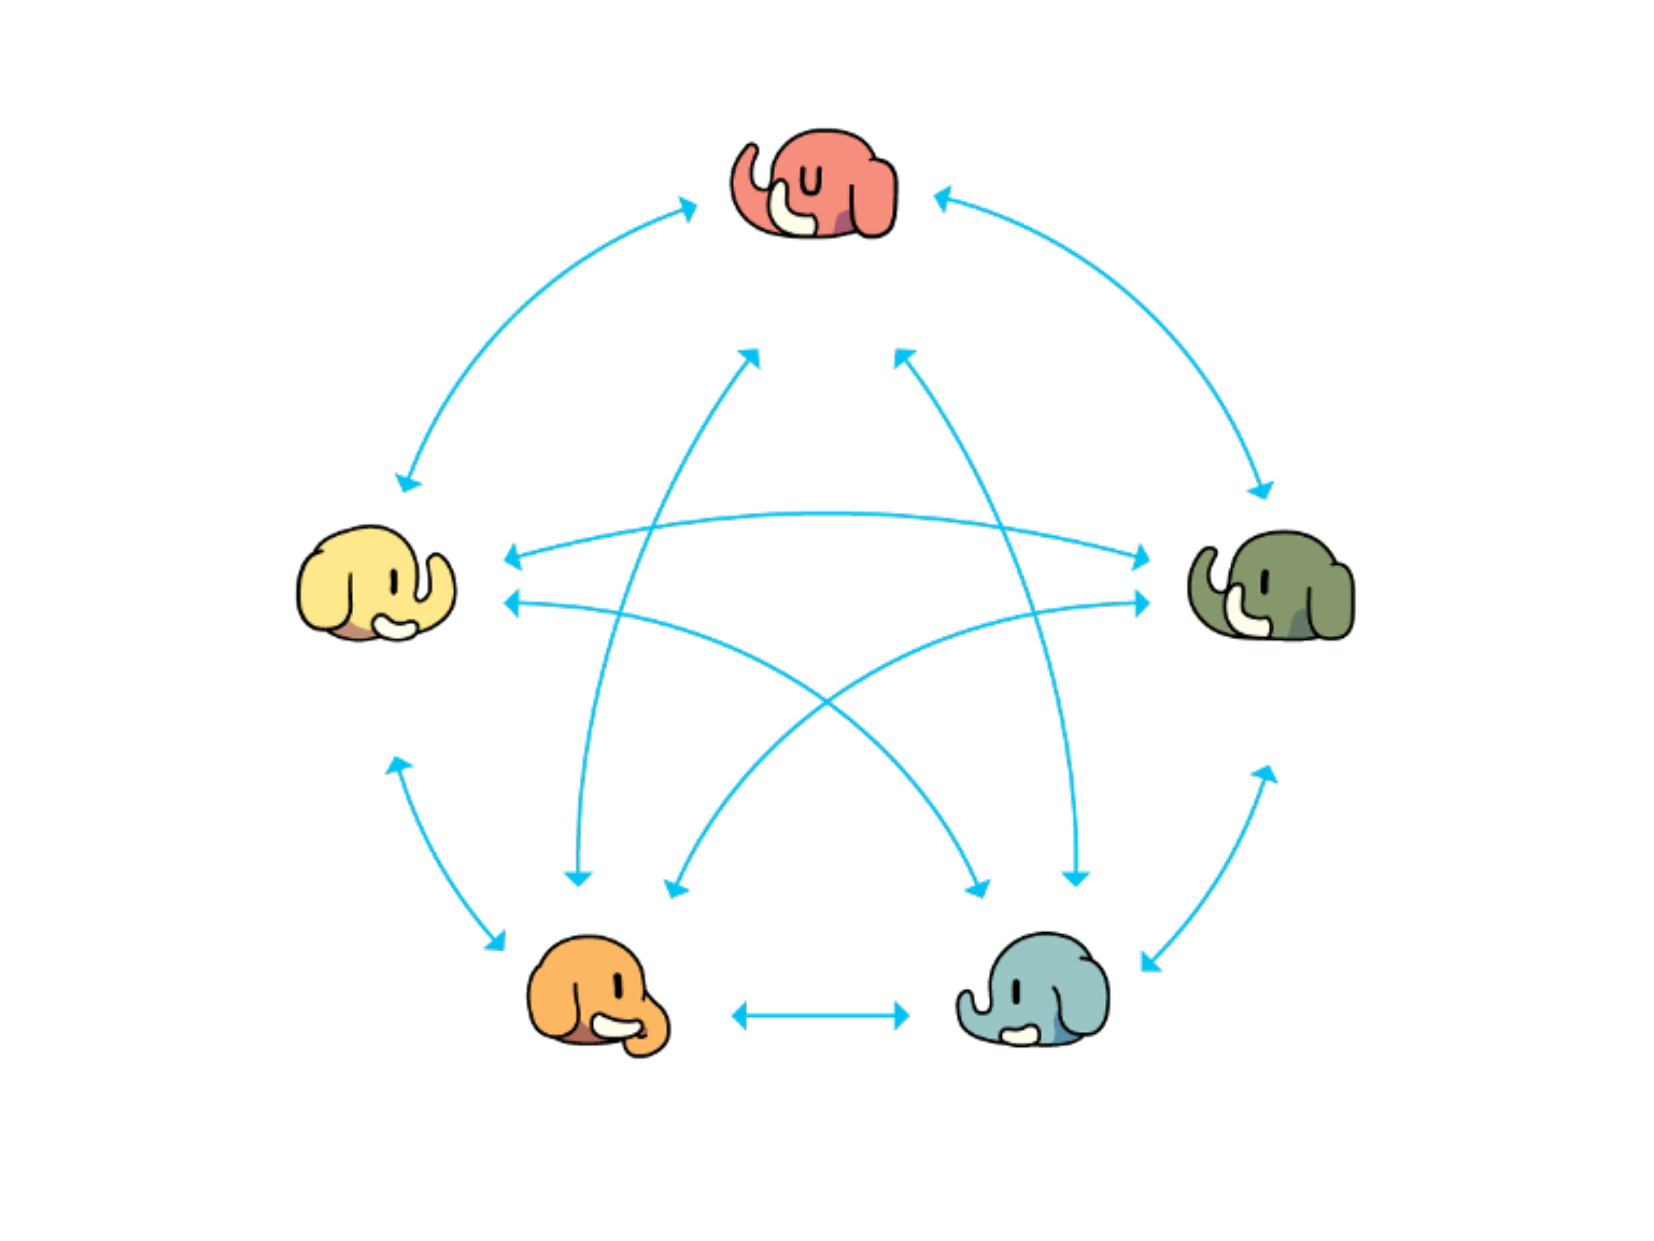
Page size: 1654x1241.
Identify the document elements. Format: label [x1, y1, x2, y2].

picture [282, 114, 1371, 1074]
